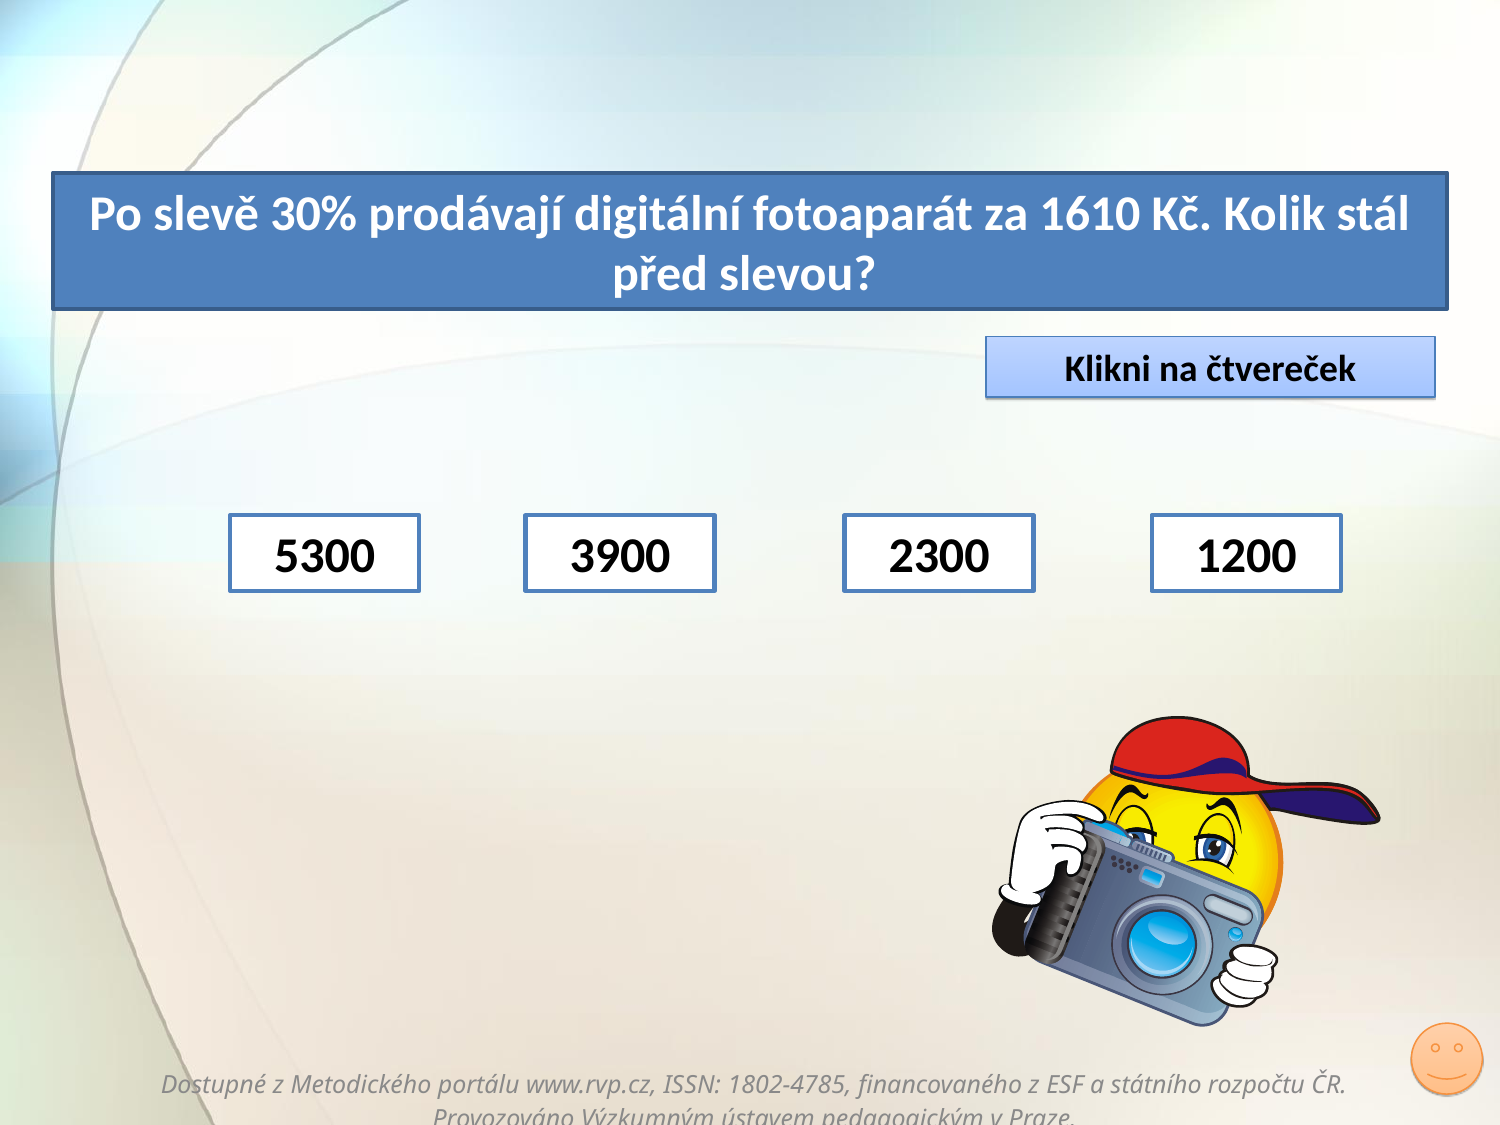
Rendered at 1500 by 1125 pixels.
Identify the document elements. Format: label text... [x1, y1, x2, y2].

text_box [1411, 1023, 1483, 1095]
text_box Klikni na čtvereček [986, 336, 1436, 398]
text_box 3900 [525, 515, 715, 591]
text_box 5300 [230, 515, 420, 591]
text_box 1200 [1151, 515, 1341, 591]
text_box 2300 [844, 515, 1034, 591]
text_box Po slevě 30% prodávají digitální fotoaparát za 1610 Kč. Kolik stál před slevou? [53, 172, 1447, 309]
picture [992, 716, 1381, 1027]
